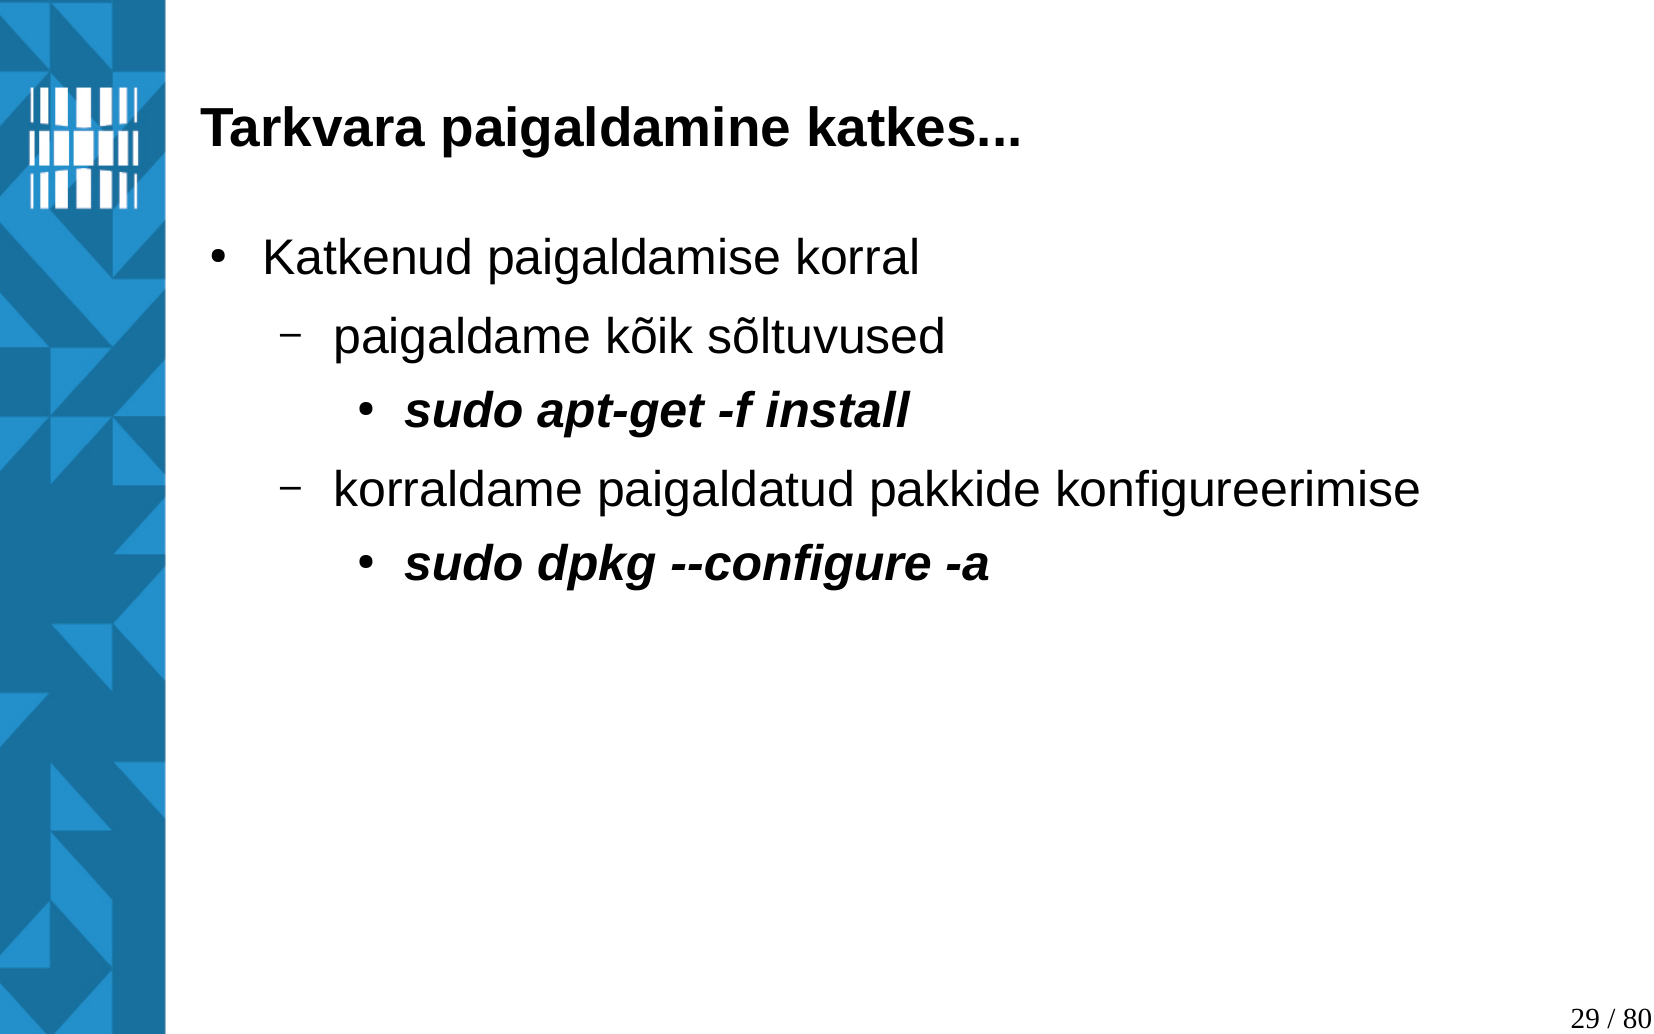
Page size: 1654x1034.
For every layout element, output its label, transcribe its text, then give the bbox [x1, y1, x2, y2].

list Katkenud paigaldamise korral paigaldame kõik sõltuvused sudo apt-get -f install korraldame paigaldatud pakkide konfigureerimise sudo dpkg --configure -a [191, 229, 1536, 680]
title Tarkvara paigaldamine katkes... [200, 24, 1418, 229]
